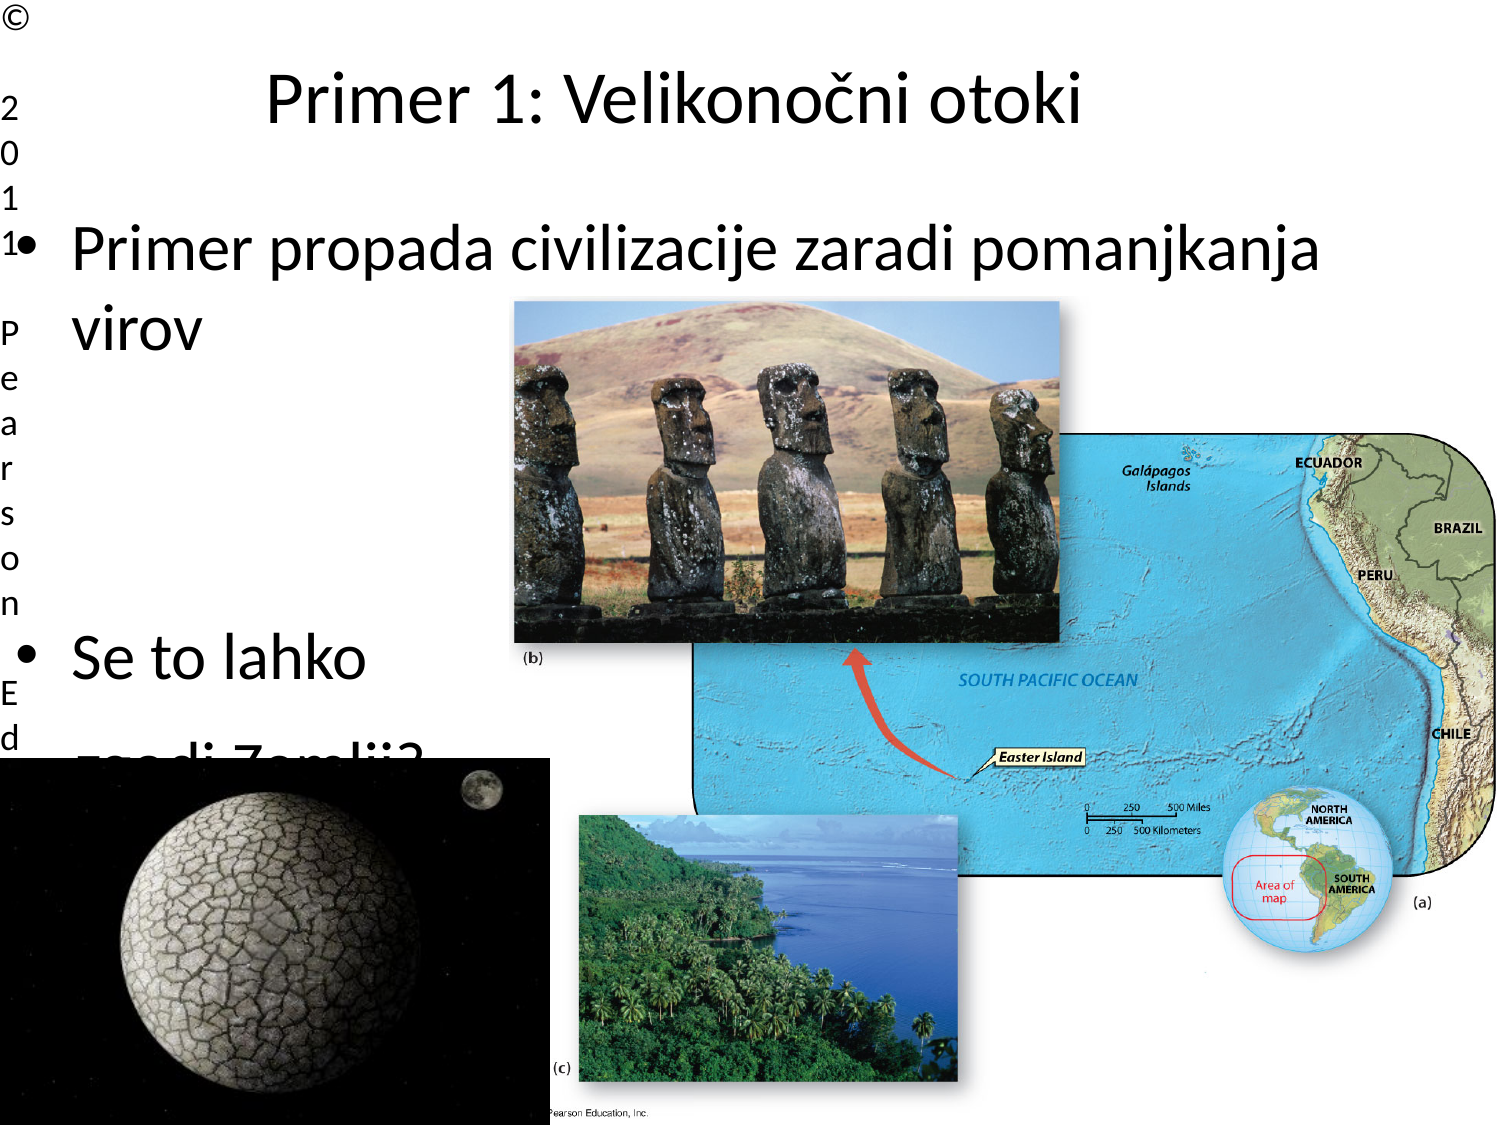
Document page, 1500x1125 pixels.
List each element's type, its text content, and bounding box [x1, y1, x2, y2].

title Primer 1: Velikonočni otoki [0, 0, 1350, 188]
list Primer propada civilizacije zaradi pomanjkanja virov Se to lahko zgodi Zemlji? [0, 196, 1425, 758]
picture [0, 296, 1500, 1125]
